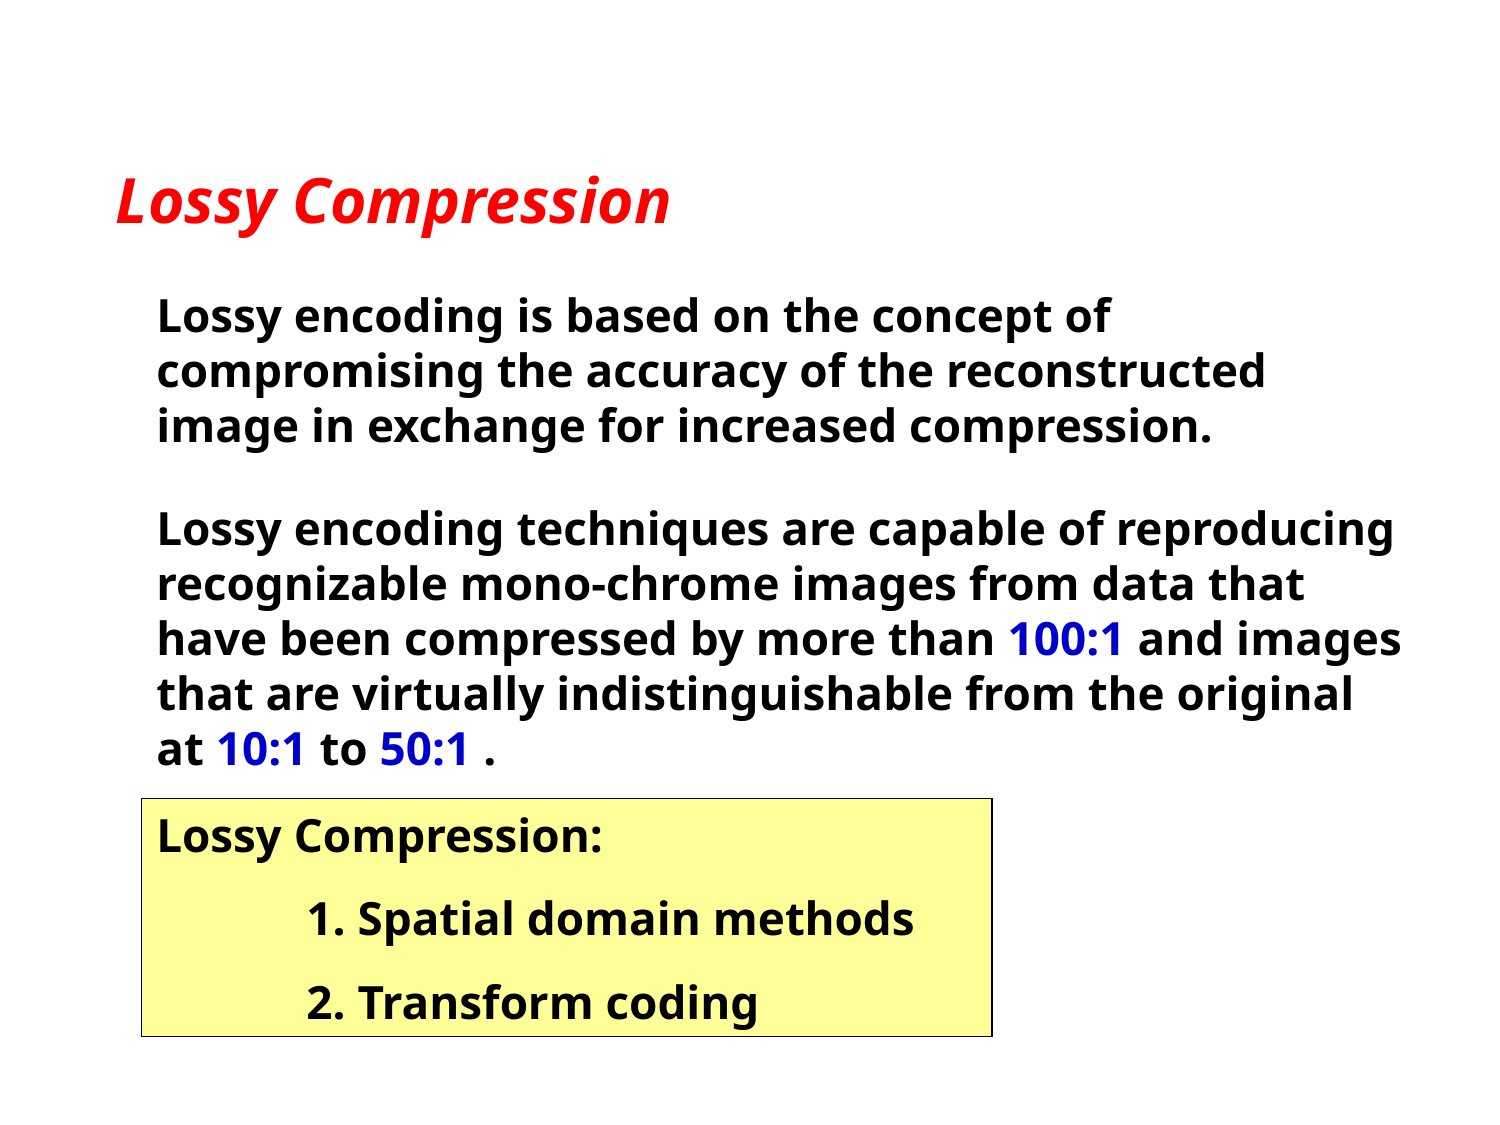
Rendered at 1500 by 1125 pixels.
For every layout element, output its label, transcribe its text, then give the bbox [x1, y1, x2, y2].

text_box Lossy Compression [101, 55, 1377, 244]
text_box Lossy Compression: 1. Spatial domain methods 2. Transform coding [141, 798, 993, 1037]
text_box Lossy encoding techniques are capable of reproducing recognizable mono-chrome images from data that have been compressed by more than 100:1 and images that are virtually indistinguishable from the original at 10:1 to 50:1 . [141, 491, 1418, 783]
text_box Lossy encoding is based on the concept of compromising the accuracy of the reconstructed image in exchange for increased compression. [141, 278, 1418, 460]
